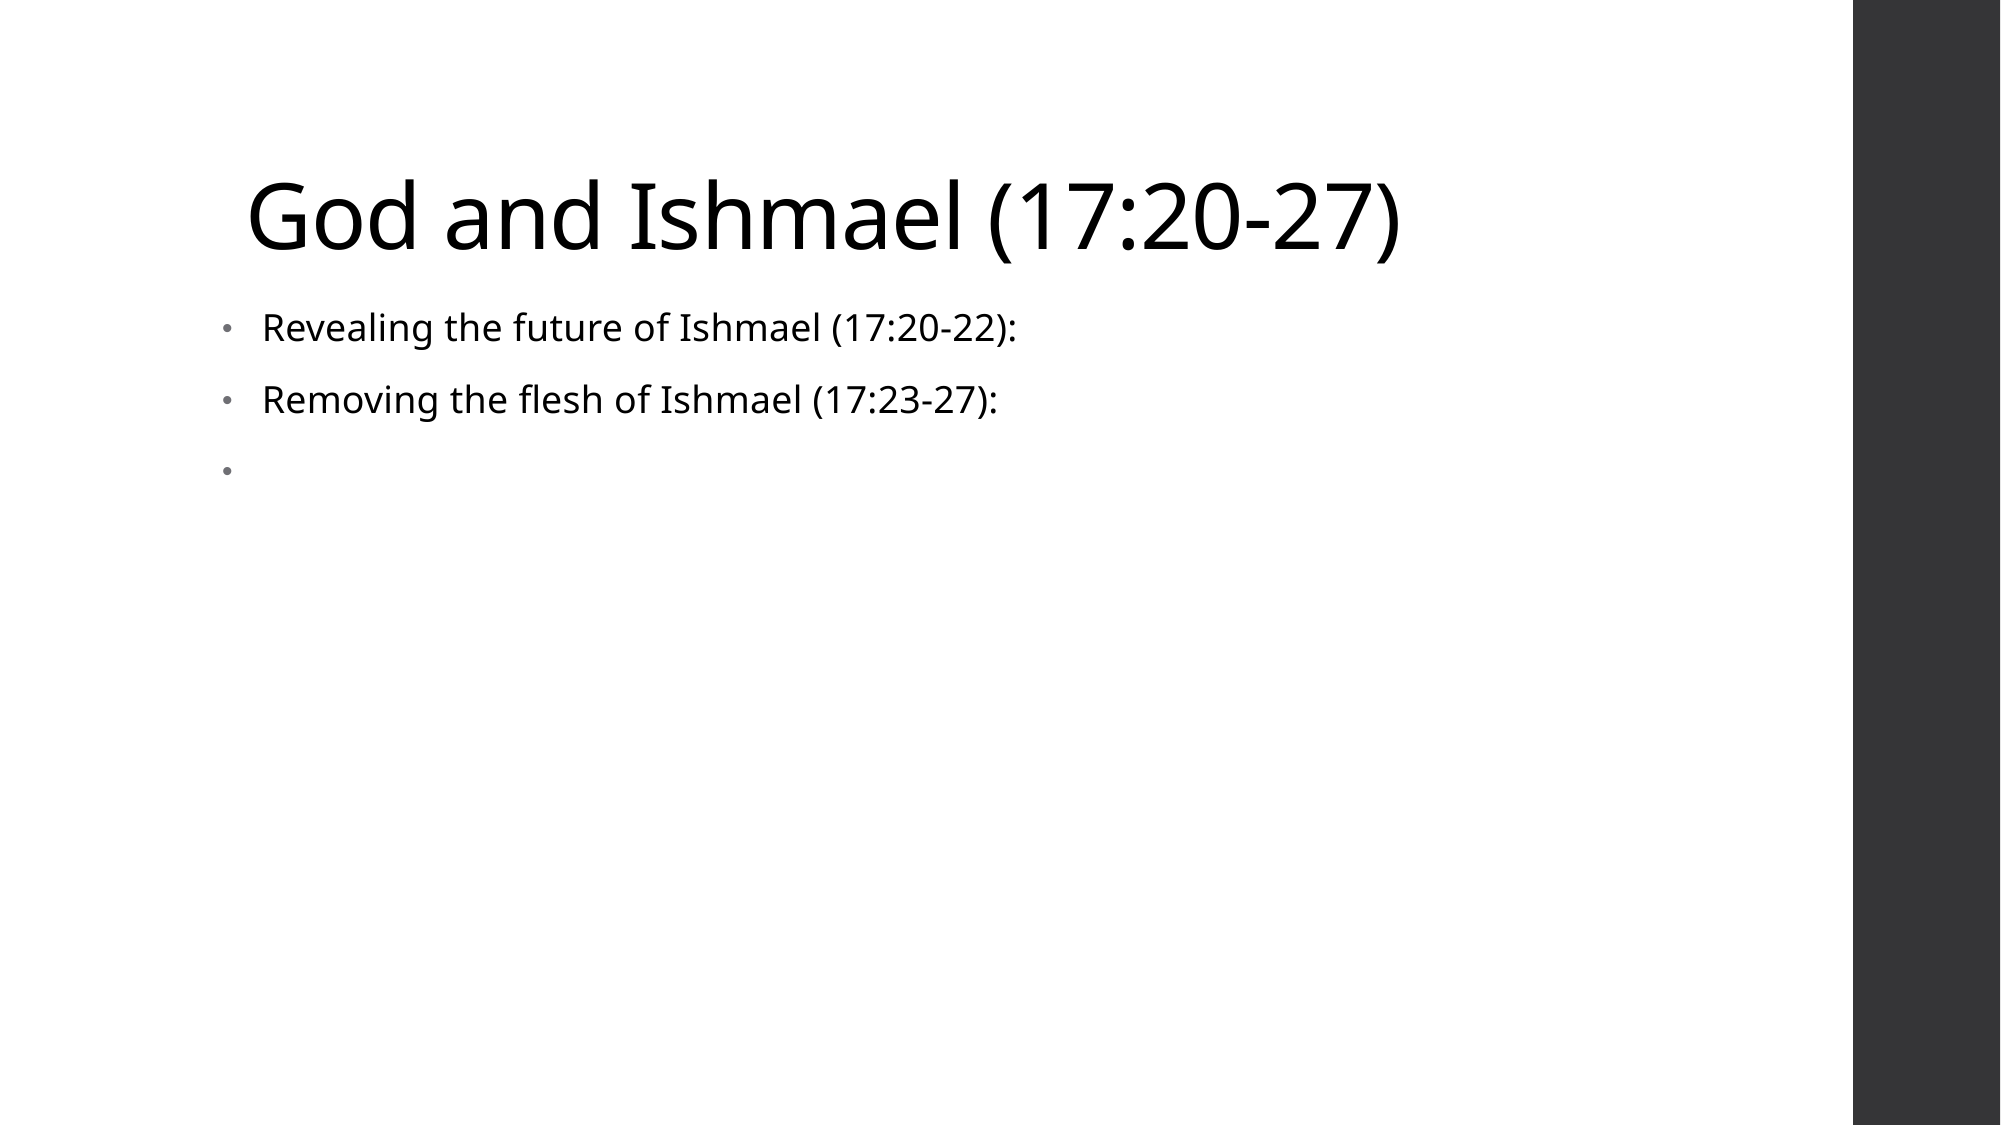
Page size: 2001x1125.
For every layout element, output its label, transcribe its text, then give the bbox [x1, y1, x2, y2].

title God and Ishmael (17:20-27) [206, 60, 1797, 278]
list Revealing the future of Ishmael (17:20-22): Removing the flesh of Ishmael (17:23-27): [206, 299, 1617, 1014]
